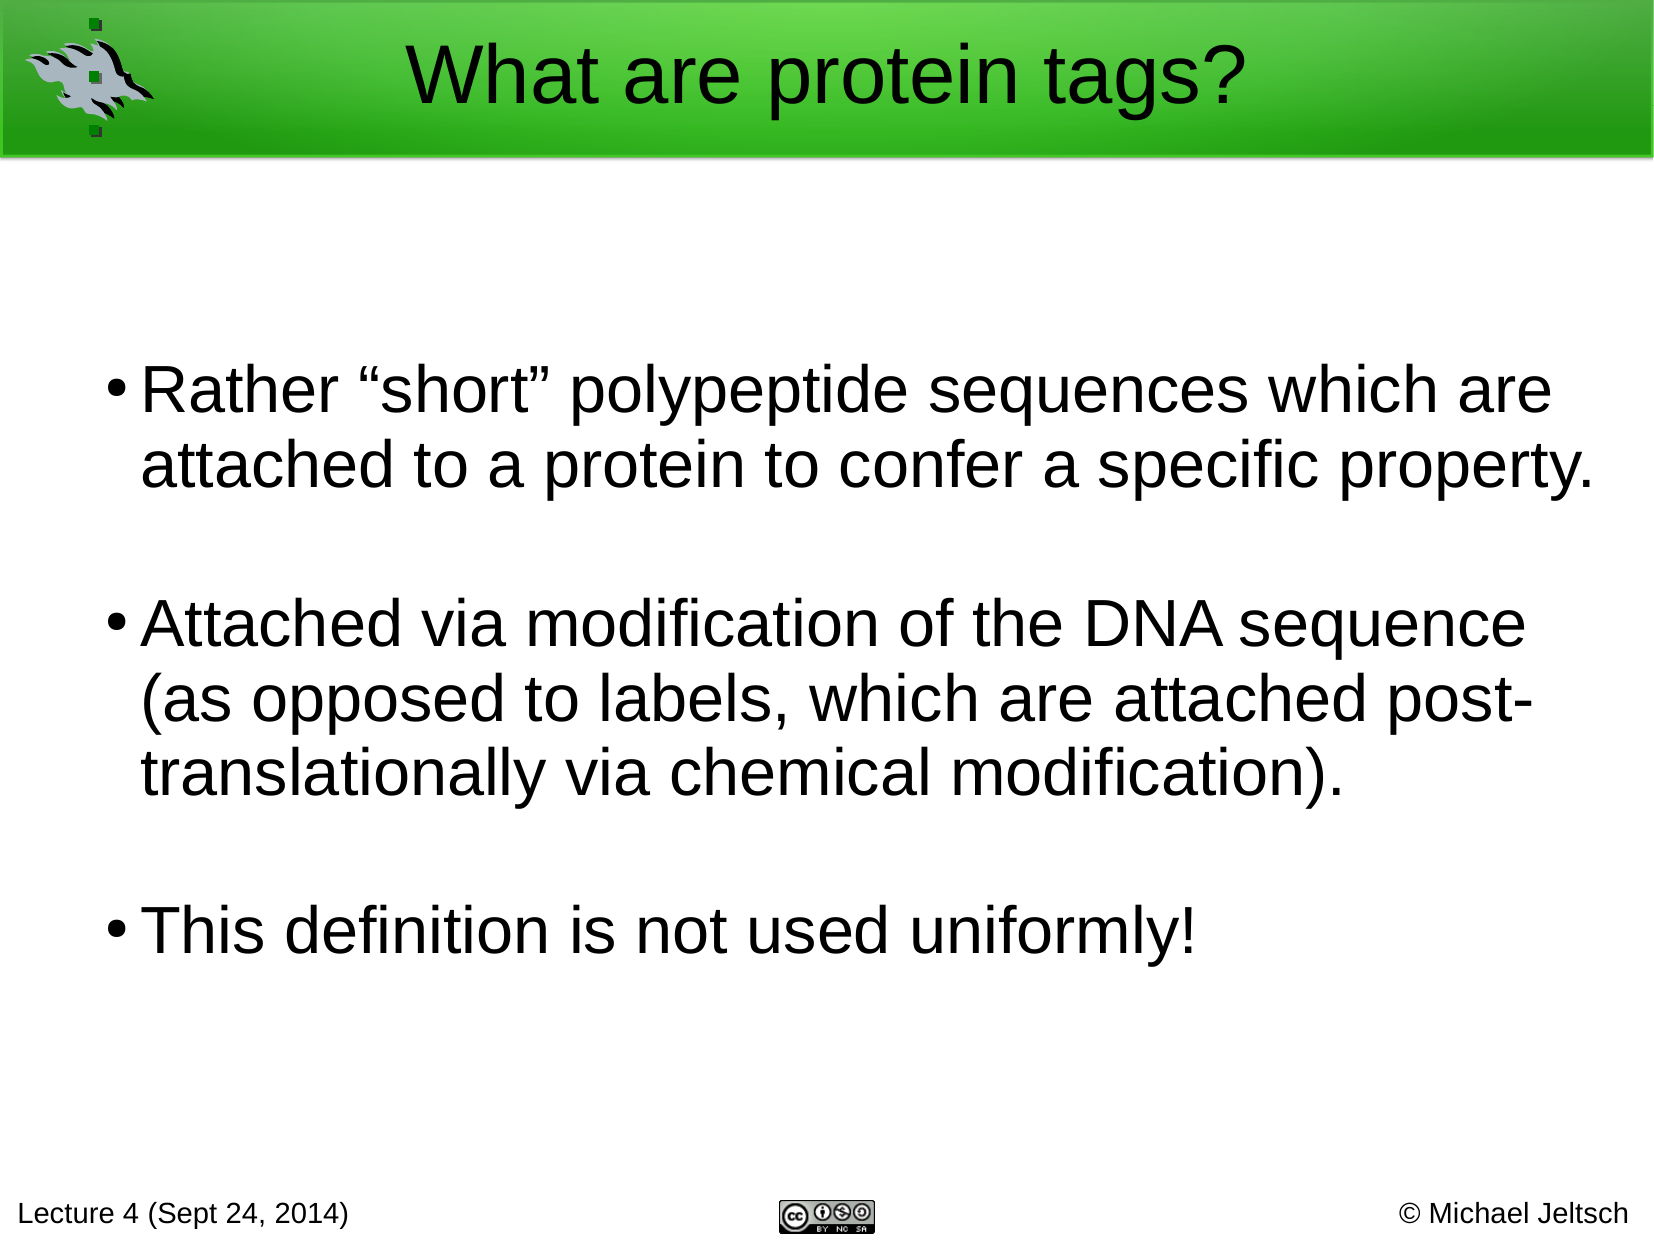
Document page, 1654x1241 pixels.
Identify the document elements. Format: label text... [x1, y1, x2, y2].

title What are protein tags? [206, 28, 1448, 122]
text_box This definition is not used uniformly! [90, 885, 1215, 976]
text_box Rather “short” polypeptide sequences which are attached to a protein to confer a specific property. [90, 345, 1615, 509]
picture [779, 1200, 875, 1234]
text_box Attached via modification of the DNA sequence (as opposed to labels, which are attached post- translationally via chemical modification). [90, 578, 1553, 817]
